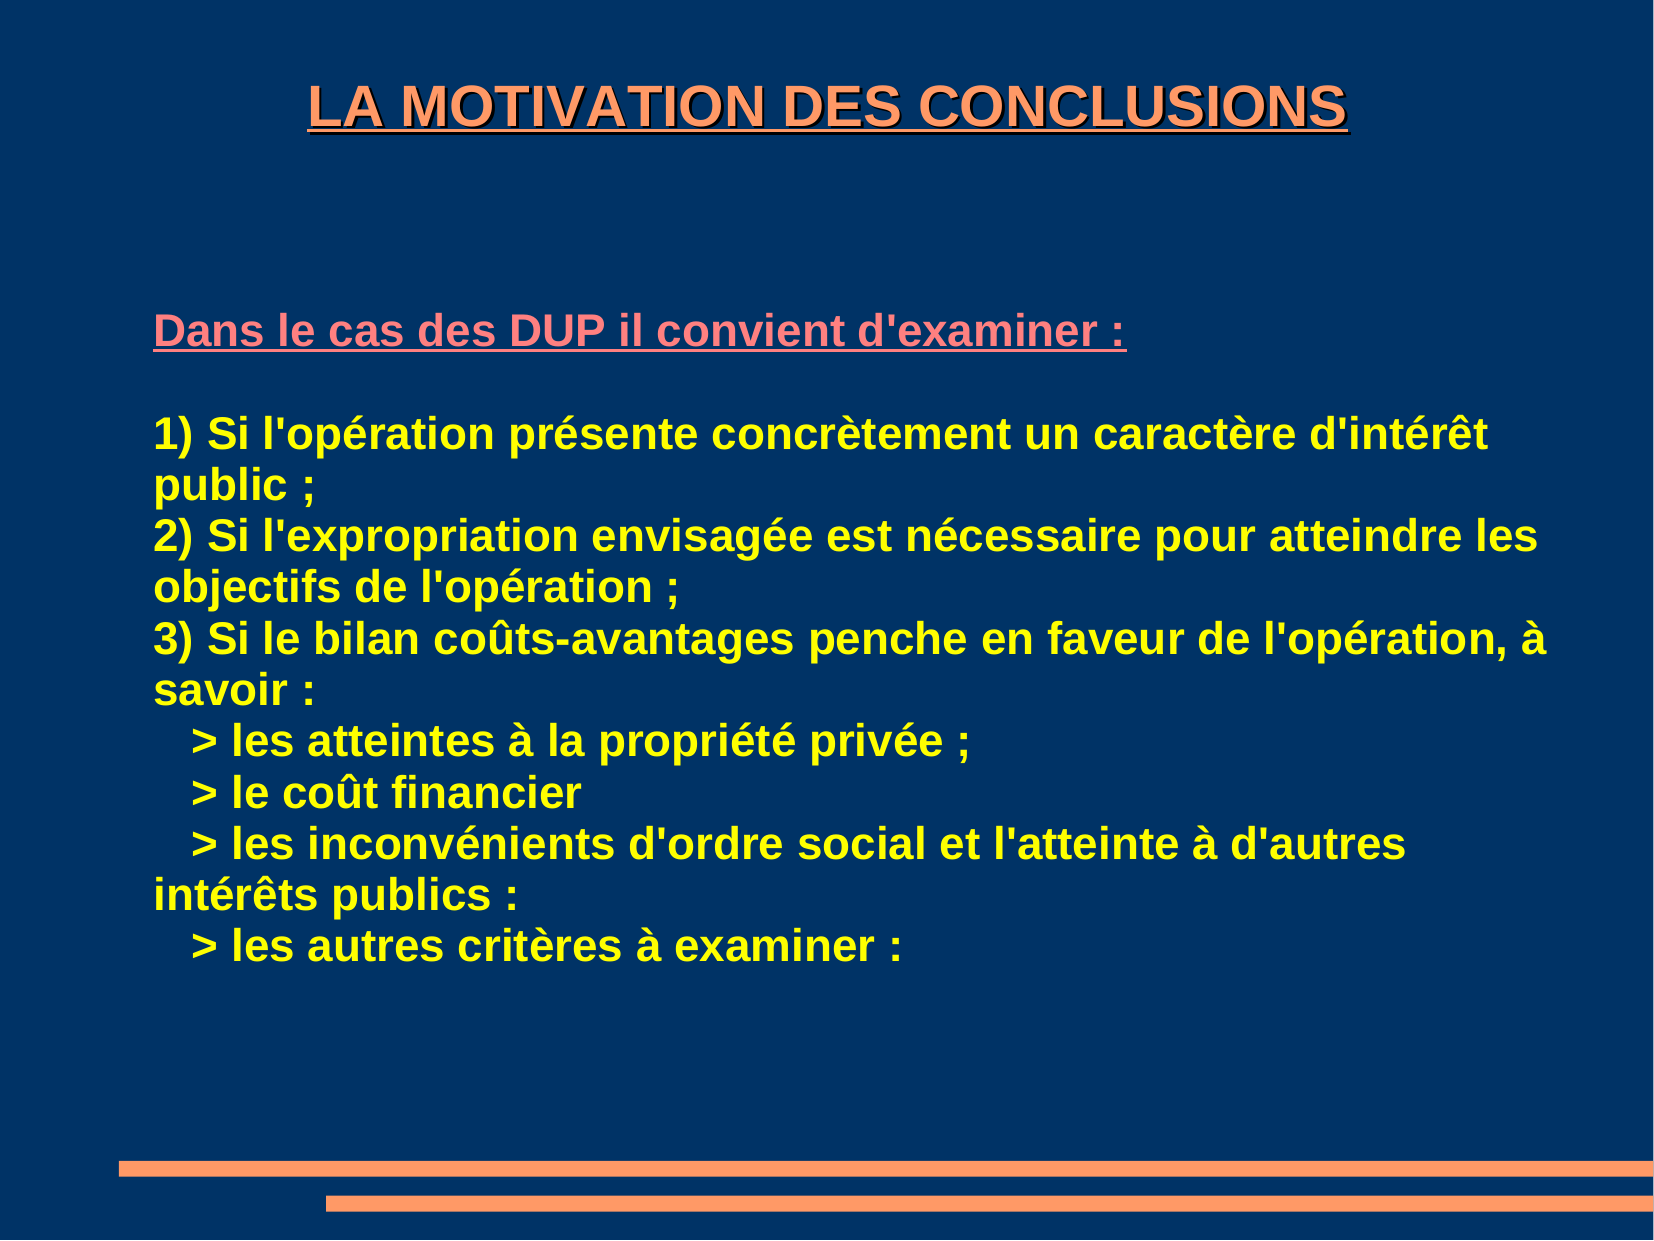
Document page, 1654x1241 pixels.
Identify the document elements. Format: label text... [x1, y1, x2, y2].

title LA MOTIVATION DES CONCLUSIONS [121, 46, 1534, 166]
subtitle Dans le cas des DUP il convient d'examiner : 1) Si l'opération présente concrètement un caractère d'intérêt public ; 2) Si l'expropriation envisagée est nécessaire pour atteindre les objectifs de l'opération ; 3) Si le bilan coûts-avantages penche en faveur de l'opération, à savoir : > les atteintes à la propriété privée ; > le coût financier > les inconvénients d'ordre social et l'atteinte à d'autres intérêts publics : > les autres critères à examiner : [118, 227, 1558, 1147]
